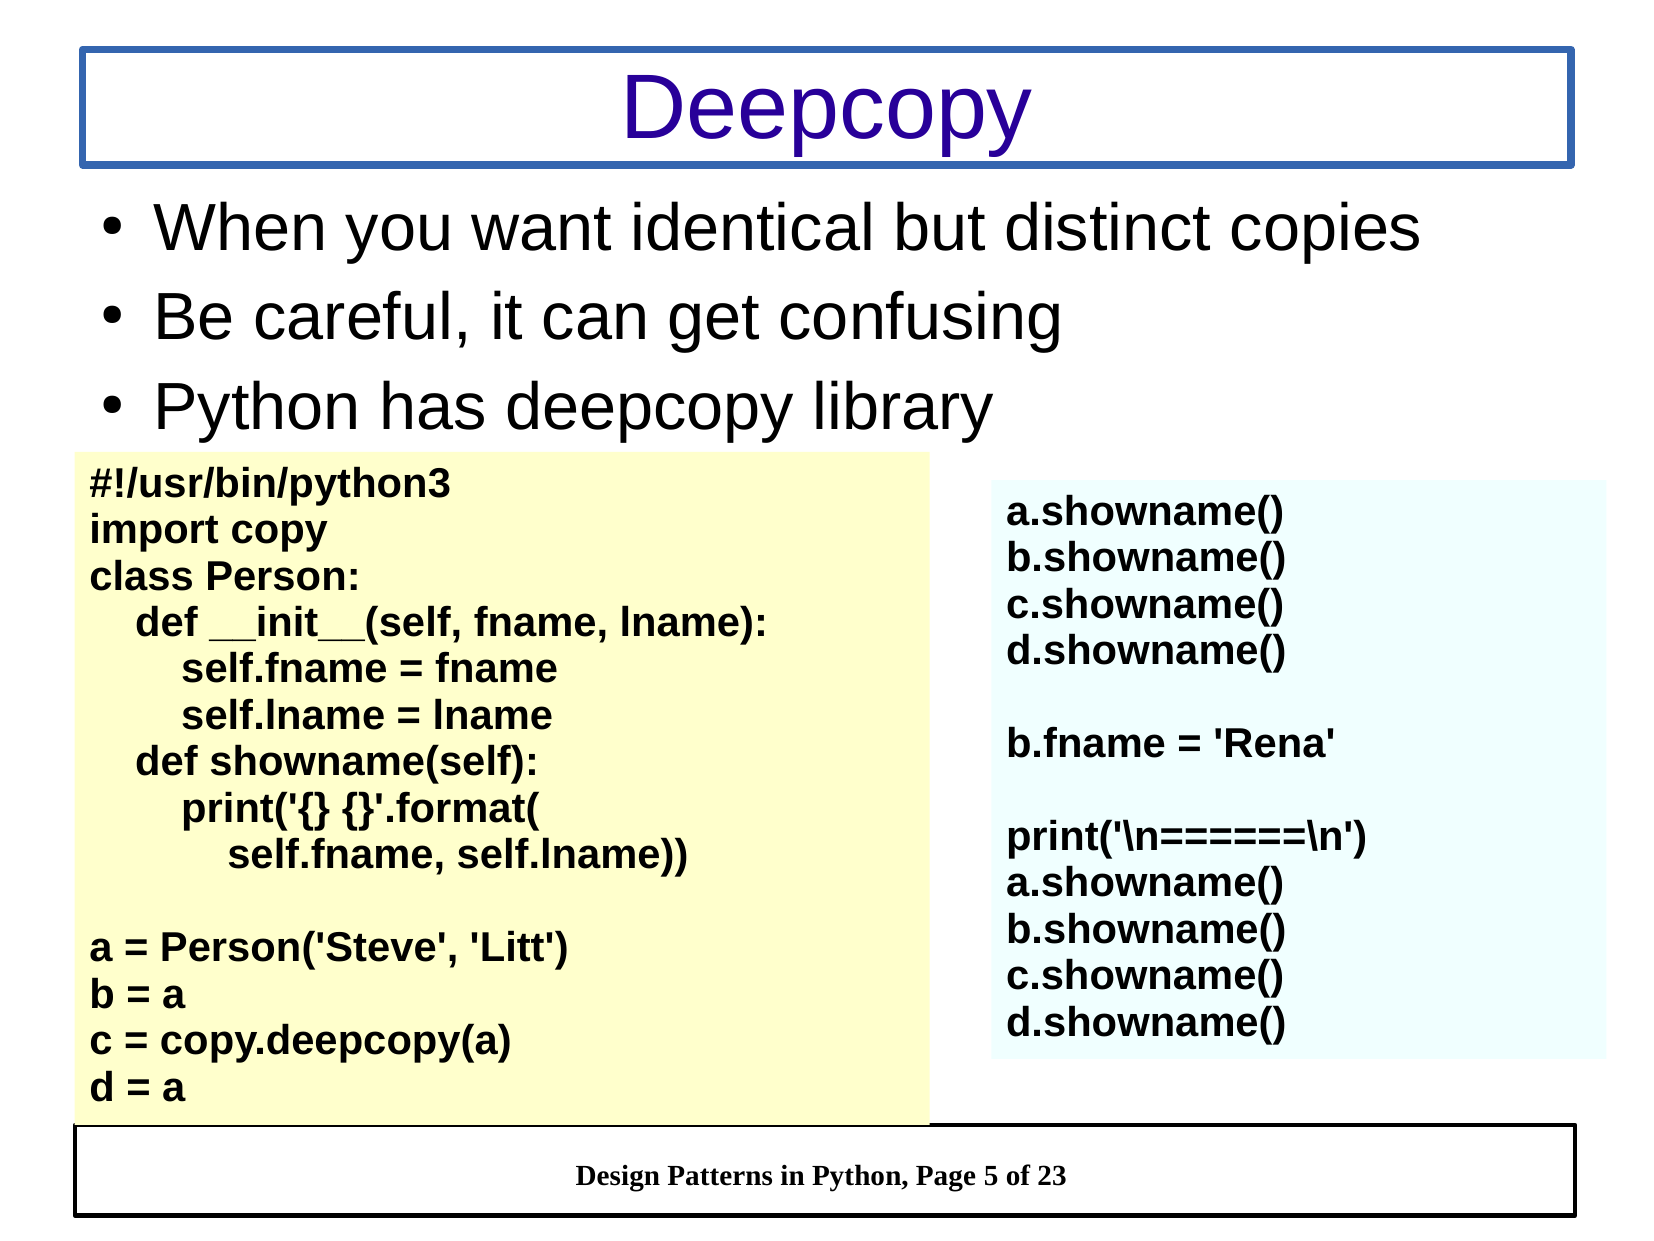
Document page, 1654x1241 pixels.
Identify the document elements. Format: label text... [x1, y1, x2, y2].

list When you want identical but distinct copies Be careful, it can get confusing Python has deepcopy library [82, 189, 1571, 500]
text_box a.showname() b.showname() c.showname() d.showname() b.fname = 'Rena' print('\n======\n') a.showname() b.showname() c.showname() d.showname() [991, 480, 1607, 1059]
title Deepcopy [82, 49, 1571, 166]
text_box #!/usr/bin/python3 import copy class Person: def __init__(self, fname, lname): self.fname = fname self.lname = lname def showname(self): print('{} {}'.format( self.fname, self.lname)) a = Person('Steve', 'Litt') b = a c = copy.deepcopy(a) d = a [74, 451, 930, 1125]
